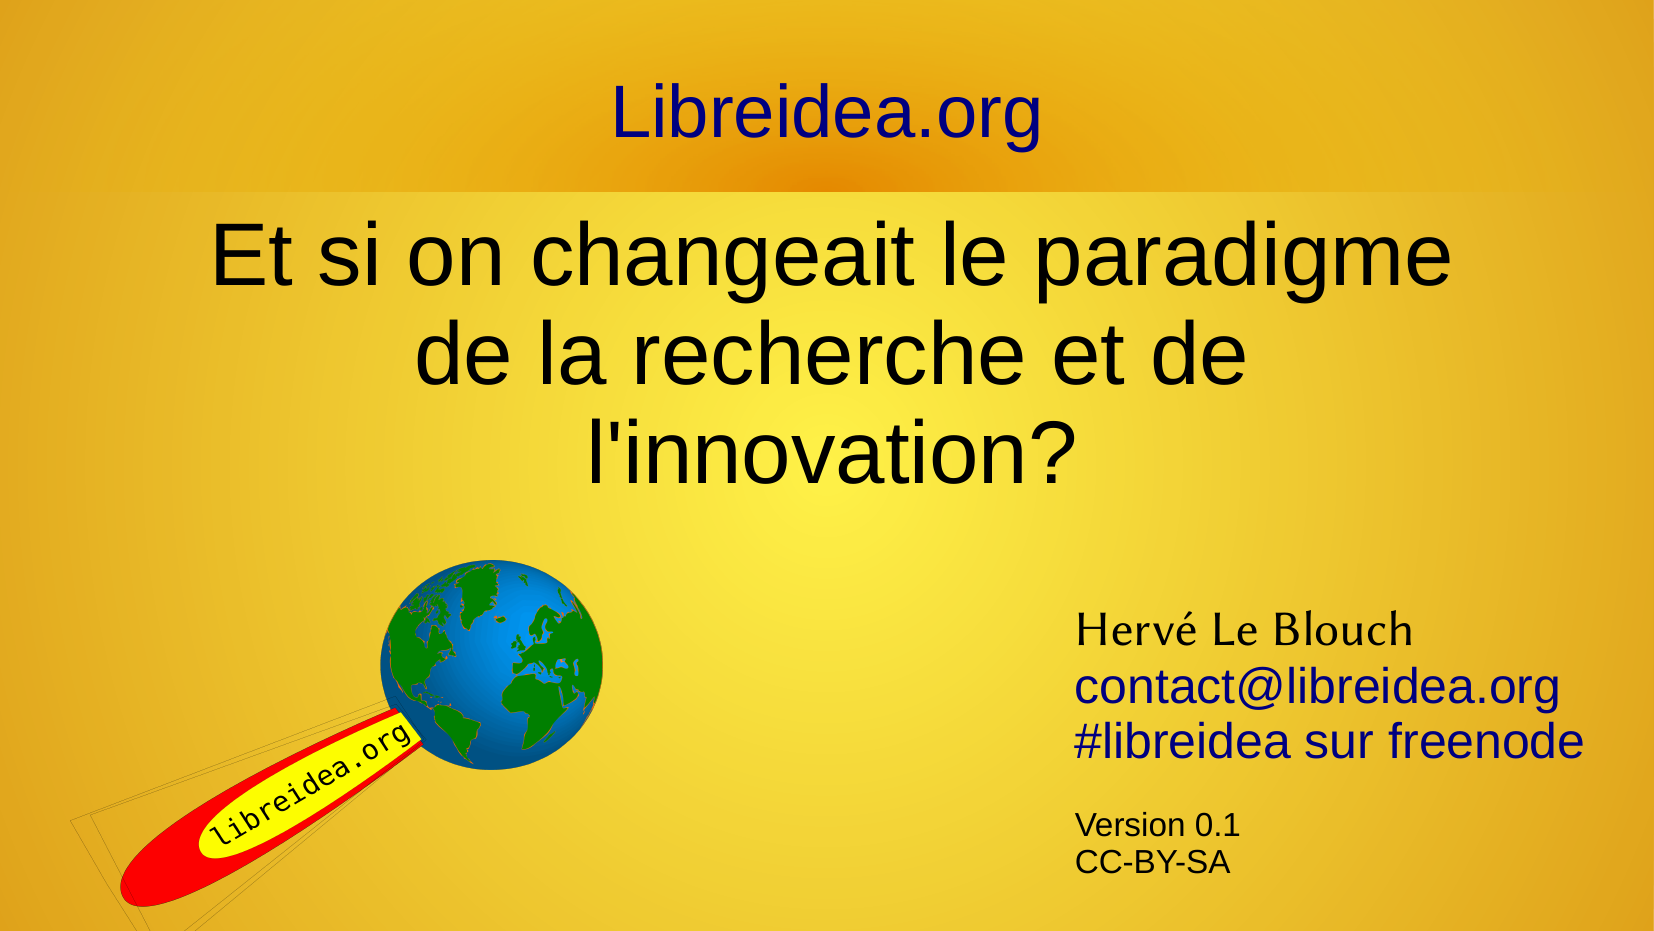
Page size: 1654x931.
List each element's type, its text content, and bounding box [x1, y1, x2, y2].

picture [70, 560, 603, 931]
text_box Et si on changeait le paradigme de la recherche et de l'innovation? [200, 204, 1465, 602]
text_box Hervé Le Blouch contact@libreidea.org #libreidea sur freenode Version 0.1 CC-BY-SA [1074, 600, 1654, 931]
title Libreidea.org [82, 1, 1571, 224]
